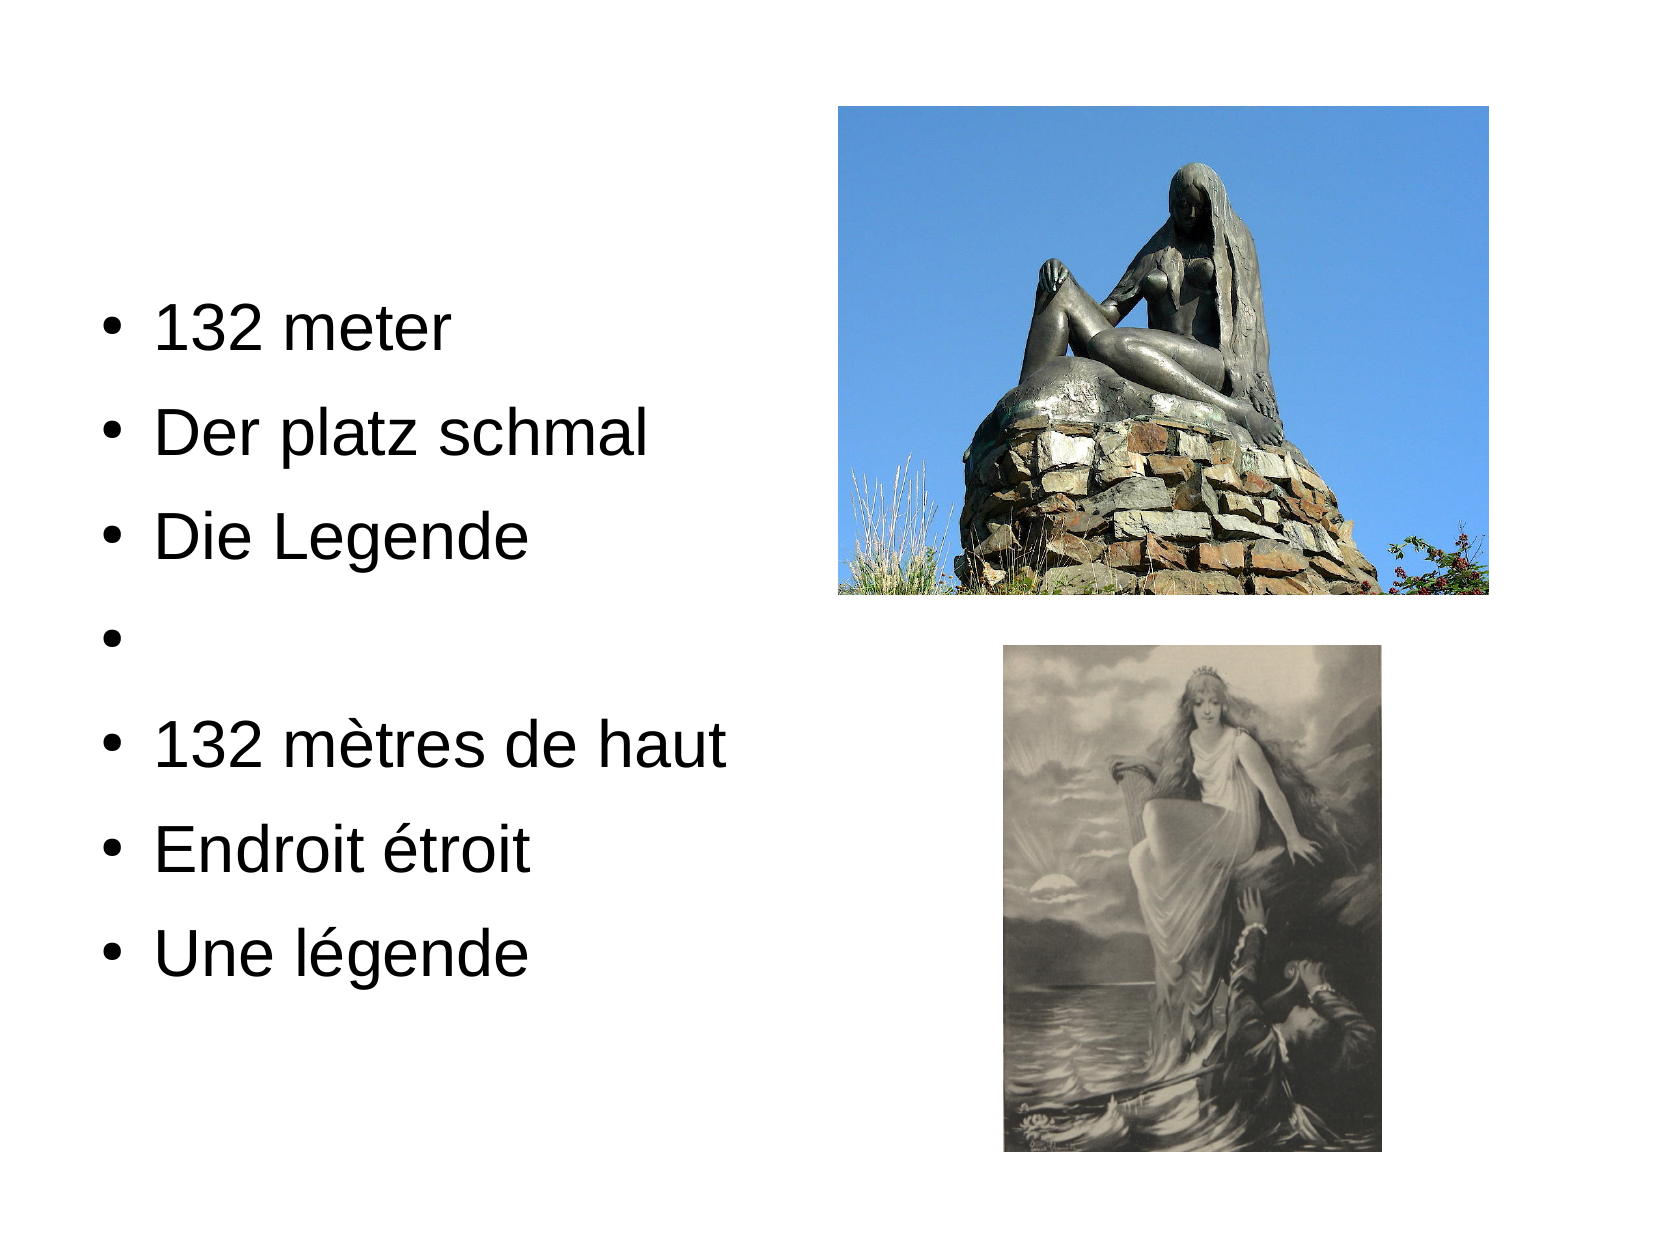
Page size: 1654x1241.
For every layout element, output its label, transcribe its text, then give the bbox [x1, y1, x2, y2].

picture [838, 106, 1489, 595]
list 132 meter Der platz schmal Die Legende 132 mètres de haut Endroit étroit Une légende [82, 290, 1571, 1010]
picture [1003, 645, 1382, 1152]
